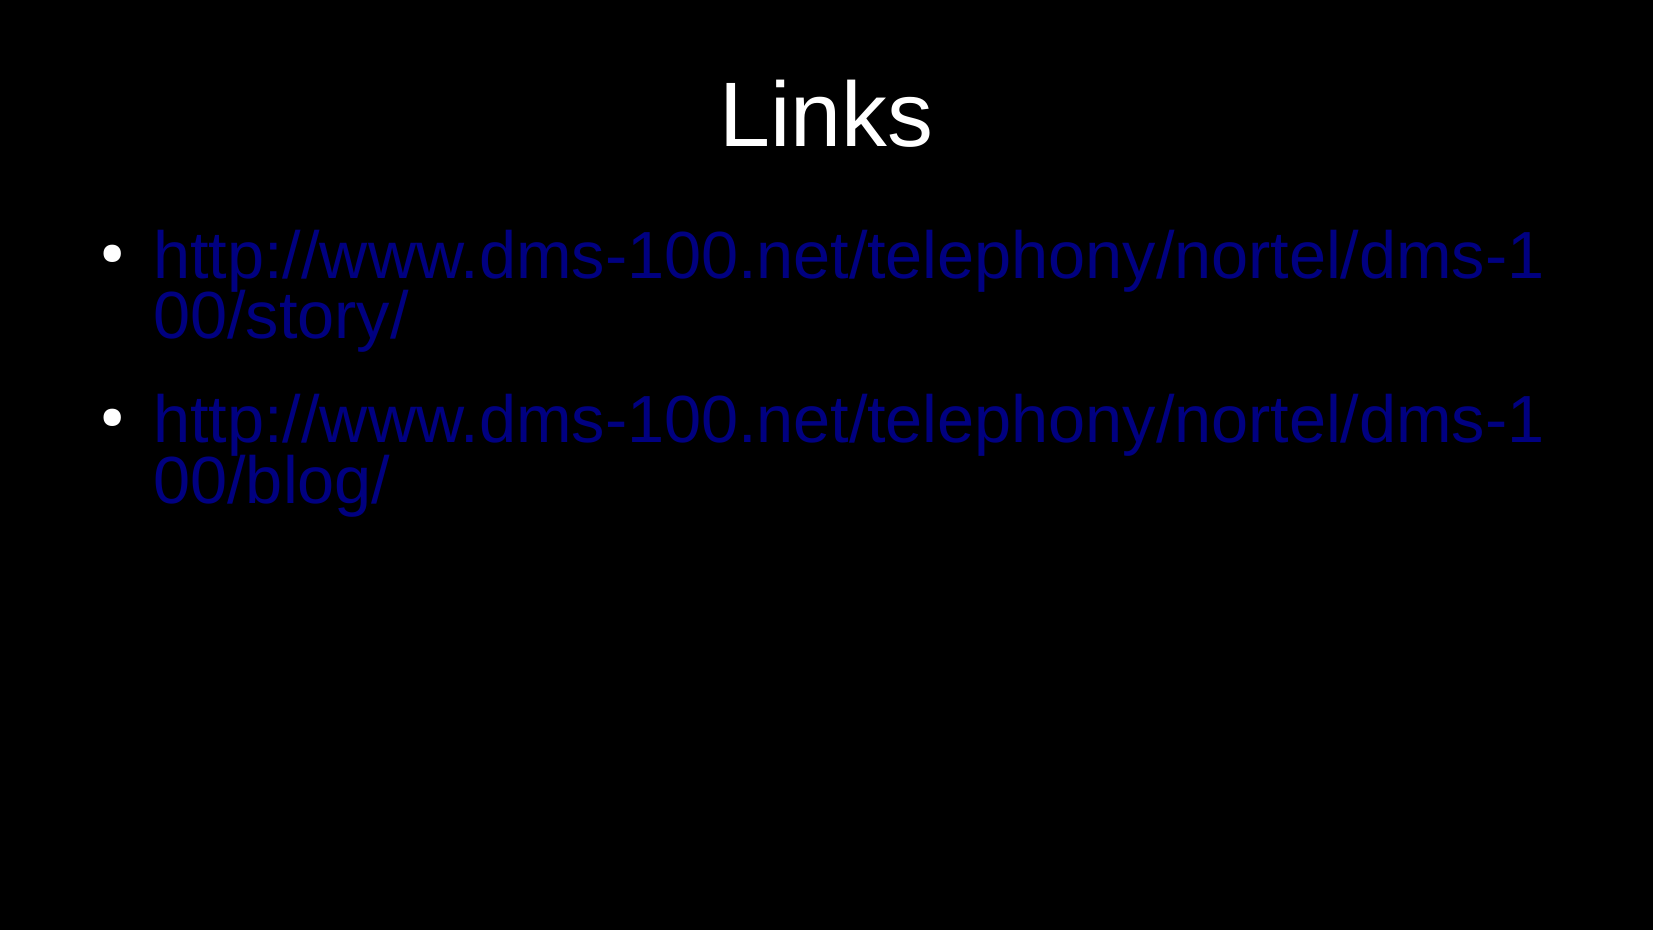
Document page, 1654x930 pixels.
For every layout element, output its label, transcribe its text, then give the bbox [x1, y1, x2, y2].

list http://www.dms-100.net/telephony/nortel/dms-100/story/ http://www.dms-100.net/telephony/nortel/dms-100/blog/ [82, 217, 1571, 757]
title Links [82, 37, 1571, 193]
